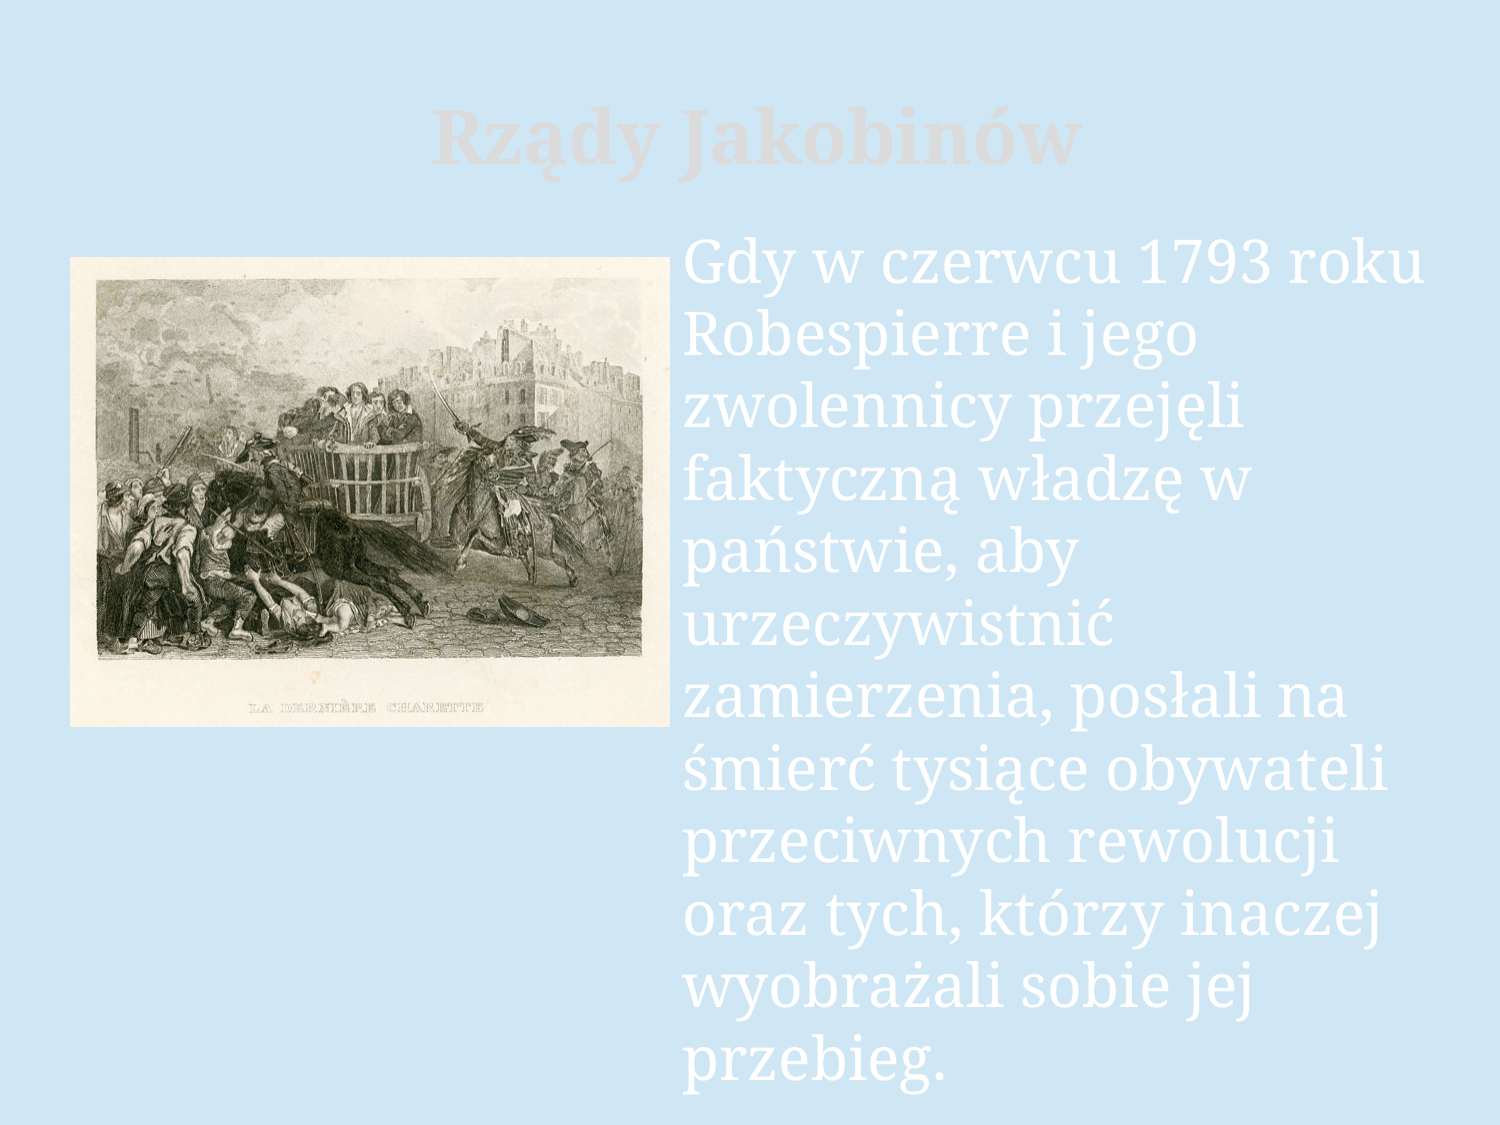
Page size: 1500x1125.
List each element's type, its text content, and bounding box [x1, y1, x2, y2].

title Rządy Jakobinów [82, 46, 1432, 223]
list Gdy w czerwcu 1793 roku Robespierre i jego zwolennicy przejęli faktyczną władzę w państwie, aby urzeczywistnić zamierzenia, posłali na śmierć tysiące obywateli przeciwnych rewolucji oraz tych, którzy inaczej wyobrażali sobie jej przebieg. [667, 222, 1442, 1055]
picture [70, 257, 670, 727]
